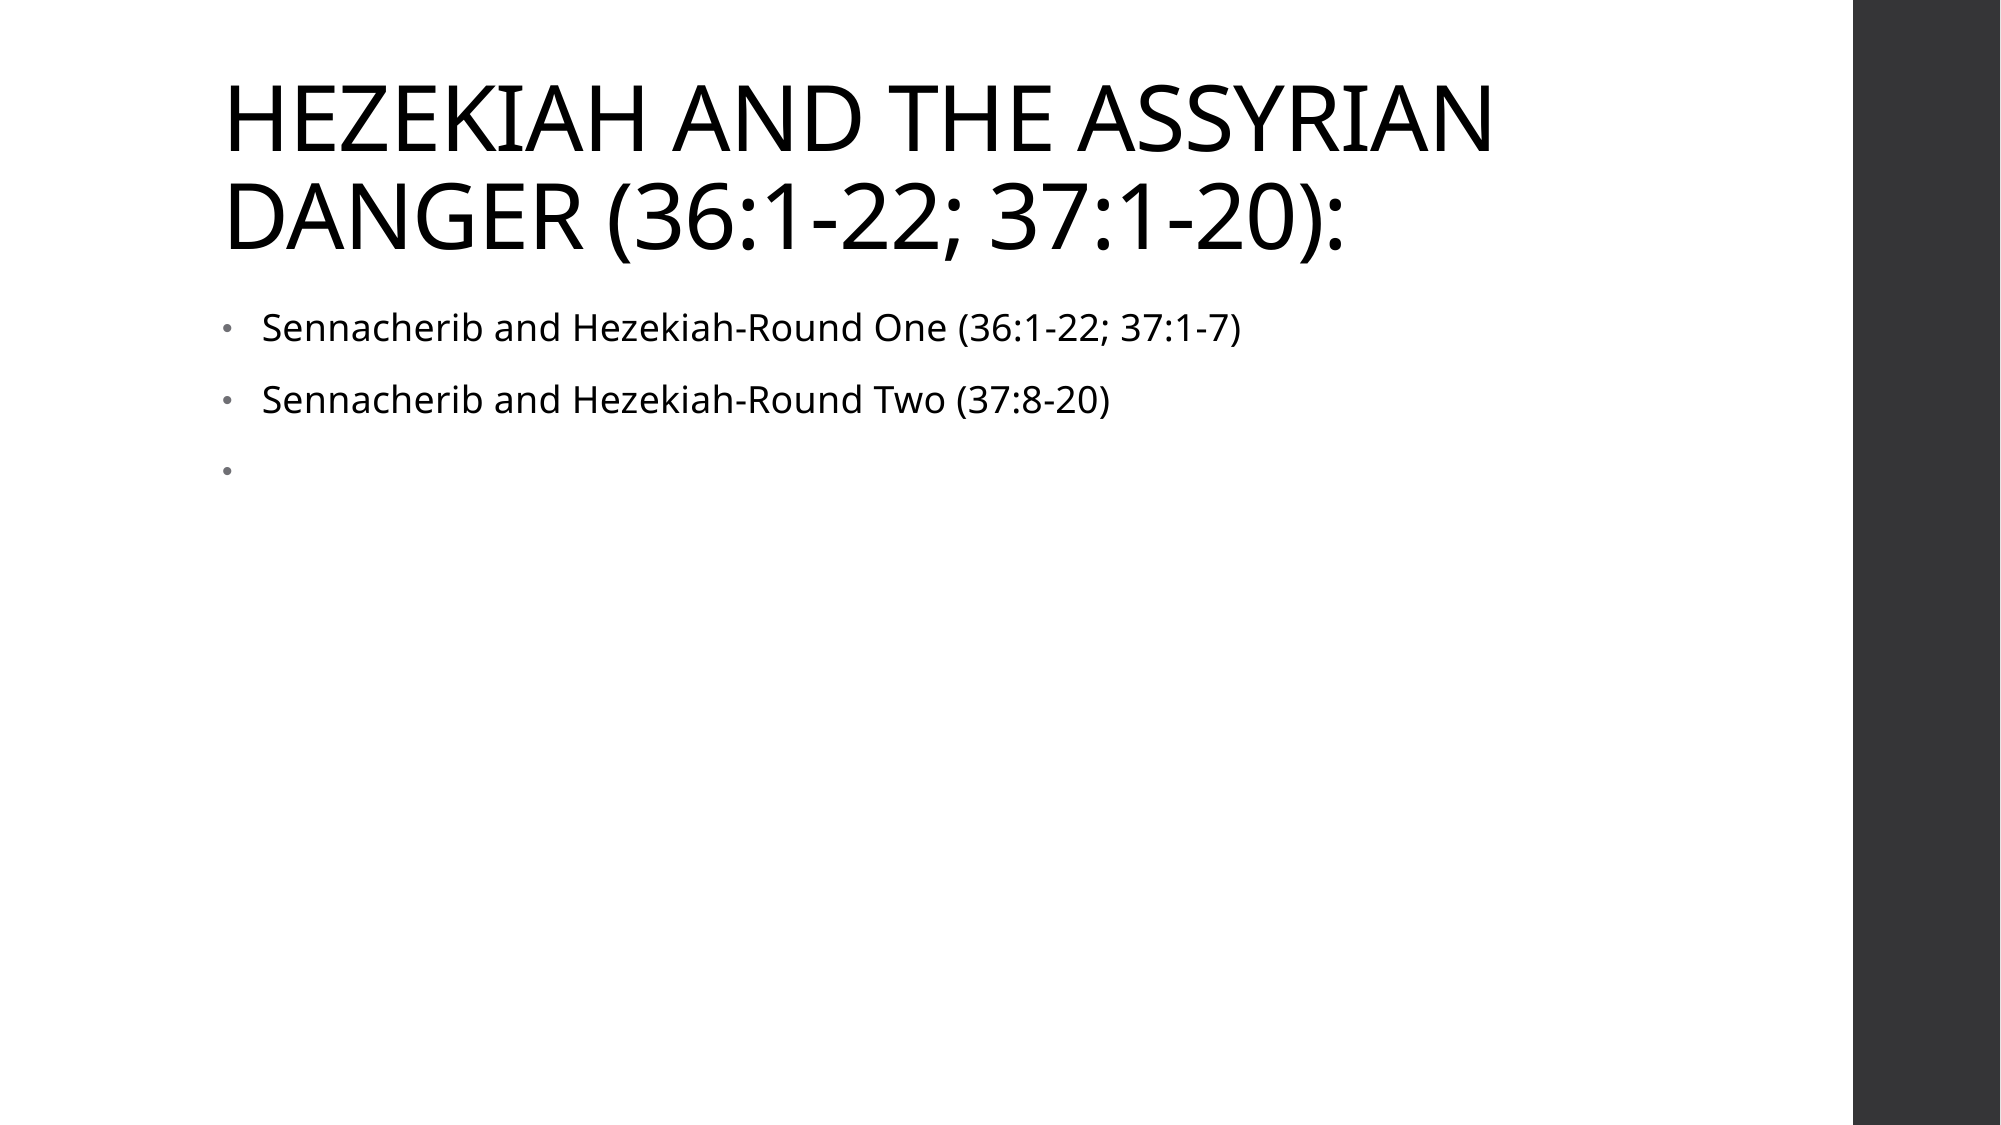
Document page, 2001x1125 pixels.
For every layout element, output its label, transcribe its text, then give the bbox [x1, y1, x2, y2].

title HEZEKIAH AND THE ASSYRIAN DANGER (36:1-22; 37:1-20): [206, 60, 1797, 278]
list Sennacherib and Hezekiah-Round One (36:1-22; 37:1-7) Sennacherib and Hezekiah-Round Two (37:8-20) [206, 299, 1617, 1014]
